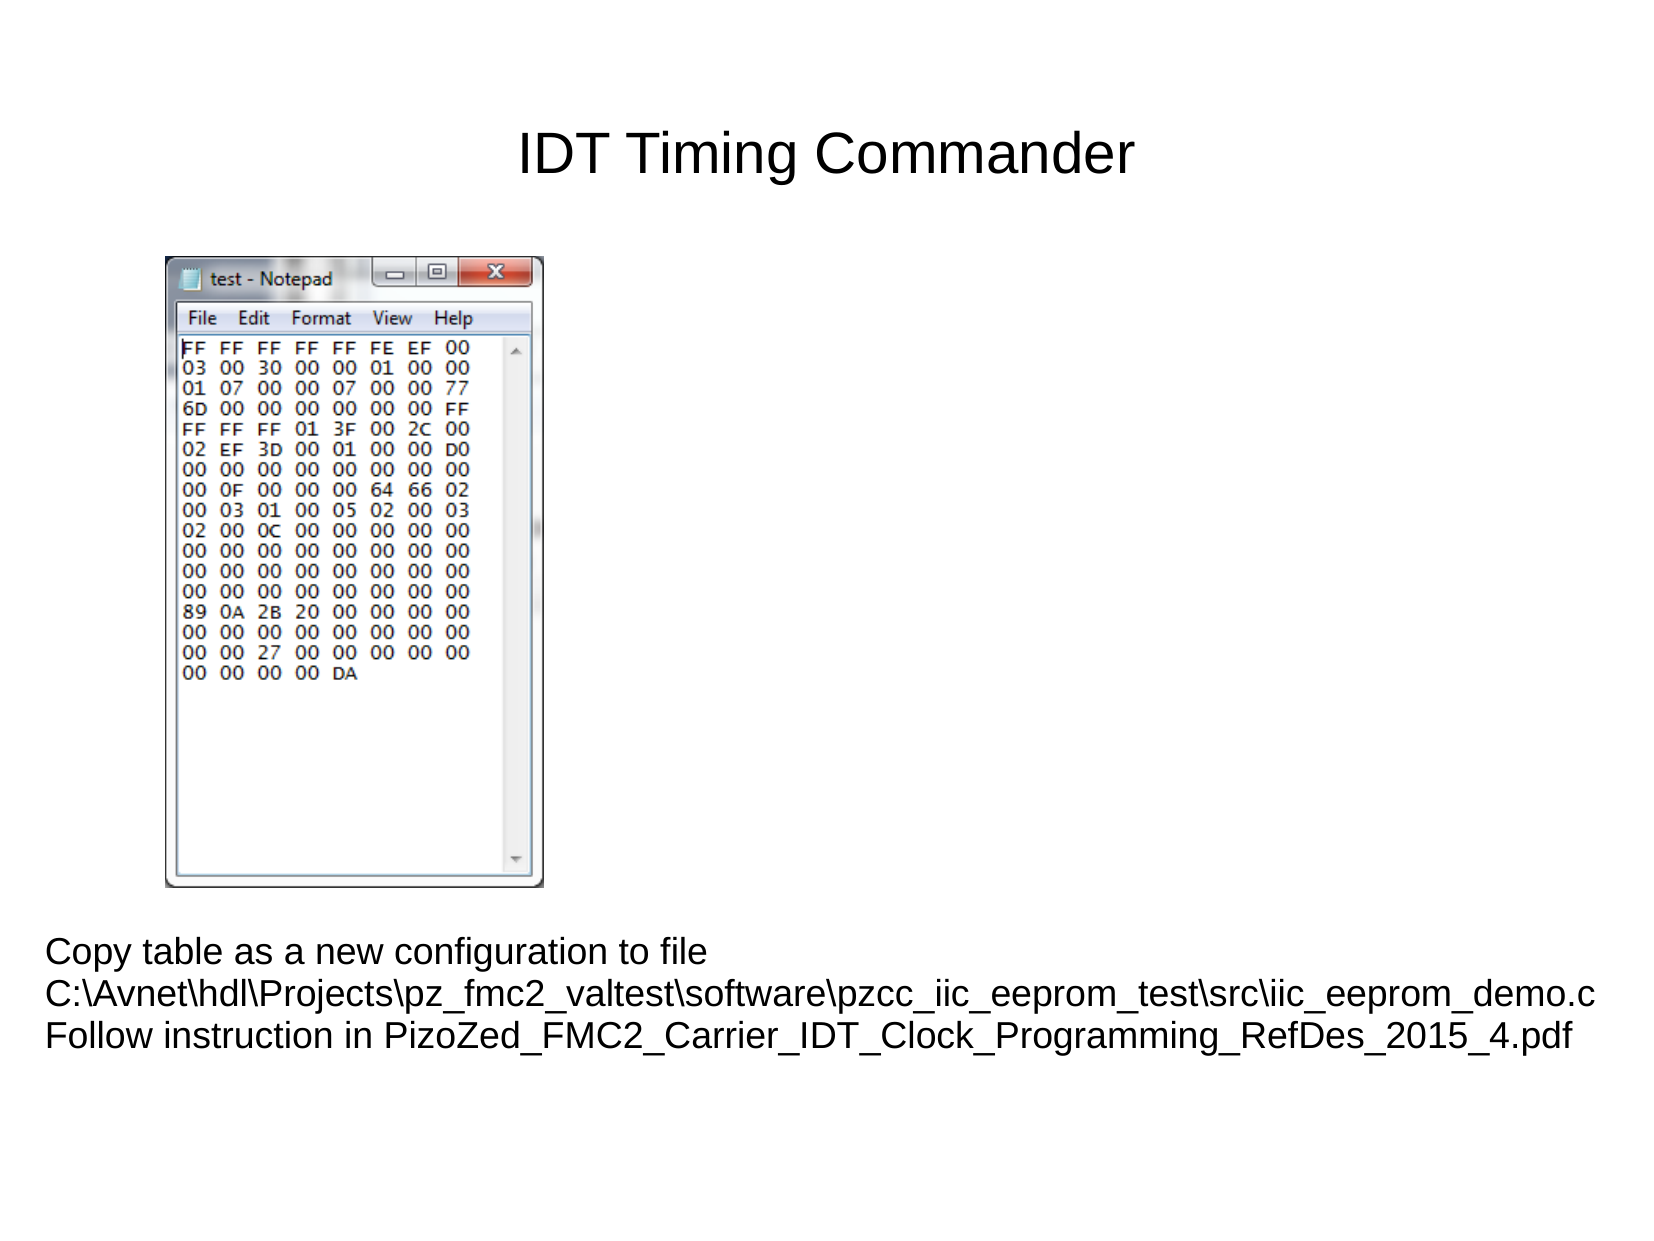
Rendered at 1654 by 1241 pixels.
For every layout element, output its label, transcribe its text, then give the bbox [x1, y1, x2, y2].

title IDT Timing Commander [82, 49, 1571, 257]
text_box Copy table as a new configuration to file C:\Avnet\hdl\Projects\pz_fmc2_valtest\software\pzcc_iic_eeprom_test\src\iic_eeprom_demo.c Follow instruction in PizoZed_FMC2_Carrier_IDT_Clock_Programming_RefDes_2015_4.pdf [30, 922, 1612, 1051]
picture [165, 256, 544, 888]
